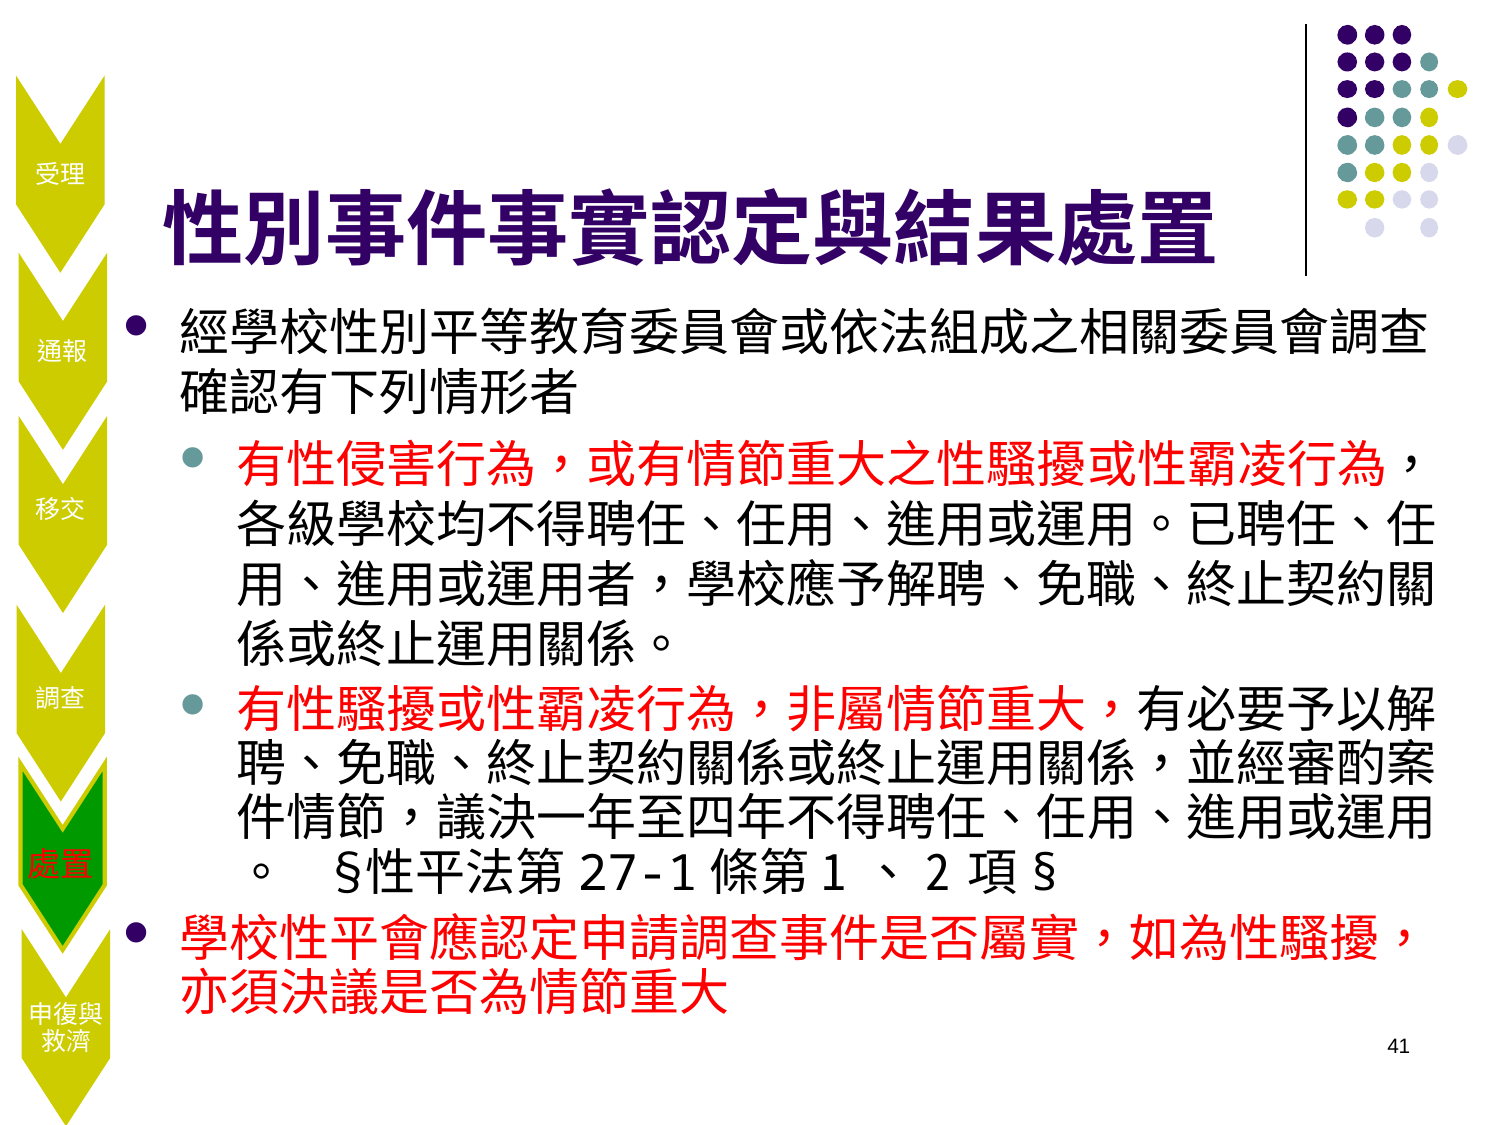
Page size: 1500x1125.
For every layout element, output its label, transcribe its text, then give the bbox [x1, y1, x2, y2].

text_box [18, 204, 103, 269]
text_box [20, 259, 106, 324]
text_box 通報 [20, 324, 106, 381]
text_box 受理 [18, 147, 103, 204]
text_box [24, 1058, 108, 1123]
text_box [23, 936, 109, 1001]
text_box [20, 381, 105, 446]
text_box [18, 611, 104, 798]
text_box [20, 423, 106, 610]
text_box 申復與救濟 [23, 1001, 109, 1058]
title 性別事件事實認定與結果處置 [147, 69, 1386, 282]
text_box 調查 [18, 672, 103, 728]
text_box [18, 611, 58, 672]
text_box [20, 423, 60, 482]
list 經學校性別平等教育委員會或依法組成之相關委員會調查確認有下列情形者 有性侵害行為，或有情節重大之性騷擾或性霸凌行為，各級學校均不得聘任、任用、進用或運用。已聘任、任用、進用或運用者，學校應予解聘、免職、終止契約關係或終止運用關係。 有性騷擾或性霸凌行為，非屬情節重大，有必要予以解聘、免職、終止契約關係或終止運用關係，並經審酌案件情節，議決一年至四年不得聘任、任用、進用或運用。 §性平法第27-1條第1、2項§ 學校性平會應認定申請調查事件是否屬實，如為性騷擾，亦須決議是否為情節重大 [108, 292, 1459, 1058]
text_box [20, 763, 105, 888]
text_box 處置 [18, 837, 103, 894]
text_box [26, 894, 99, 950]
text_box <number> [1074, 1025, 1426, 1101]
text_box [18, 82, 103, 147]
text_box 移交 [18, 482, 103, 539]
